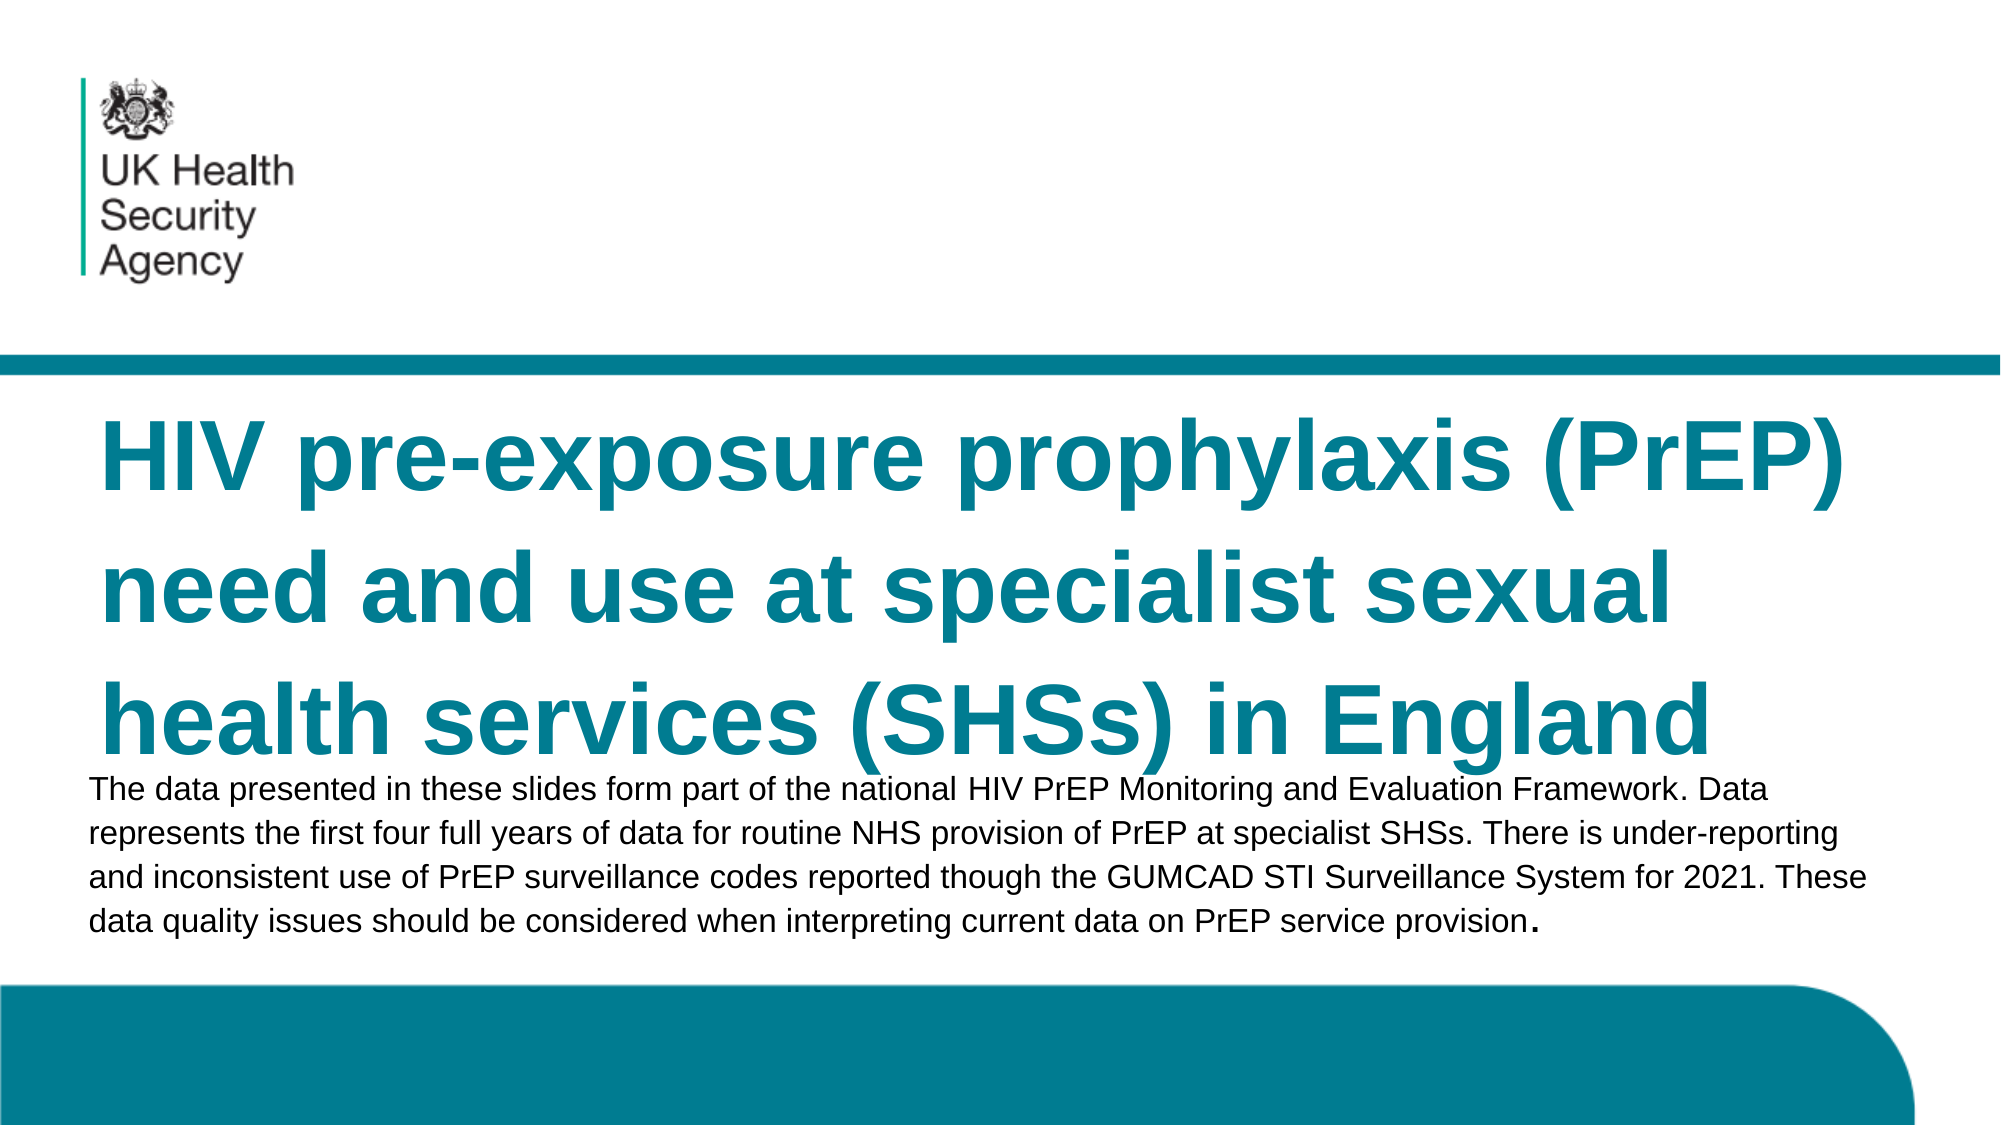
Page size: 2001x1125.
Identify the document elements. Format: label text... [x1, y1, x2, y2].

title HIV pre-exposure prophylaxis (PrEP) need and use at specialist sexual health services (SHSs) in England [84, 371, 1948, 771]
text_box The data presented in these slides form part of the national HIV PrEP Monitoring and Evaluation Framework. Data represents the first four full years of data for routine NHS provision of PrEP at specialist SHSs. There is under-reporting and inconsistent use of PrEP surveillance codes reported though the GUMCAD STI Surveillance System for 2021. These data quality issues should be considered when interpreting current data on PrEP service provision. [73, 755, 1905, 946]
